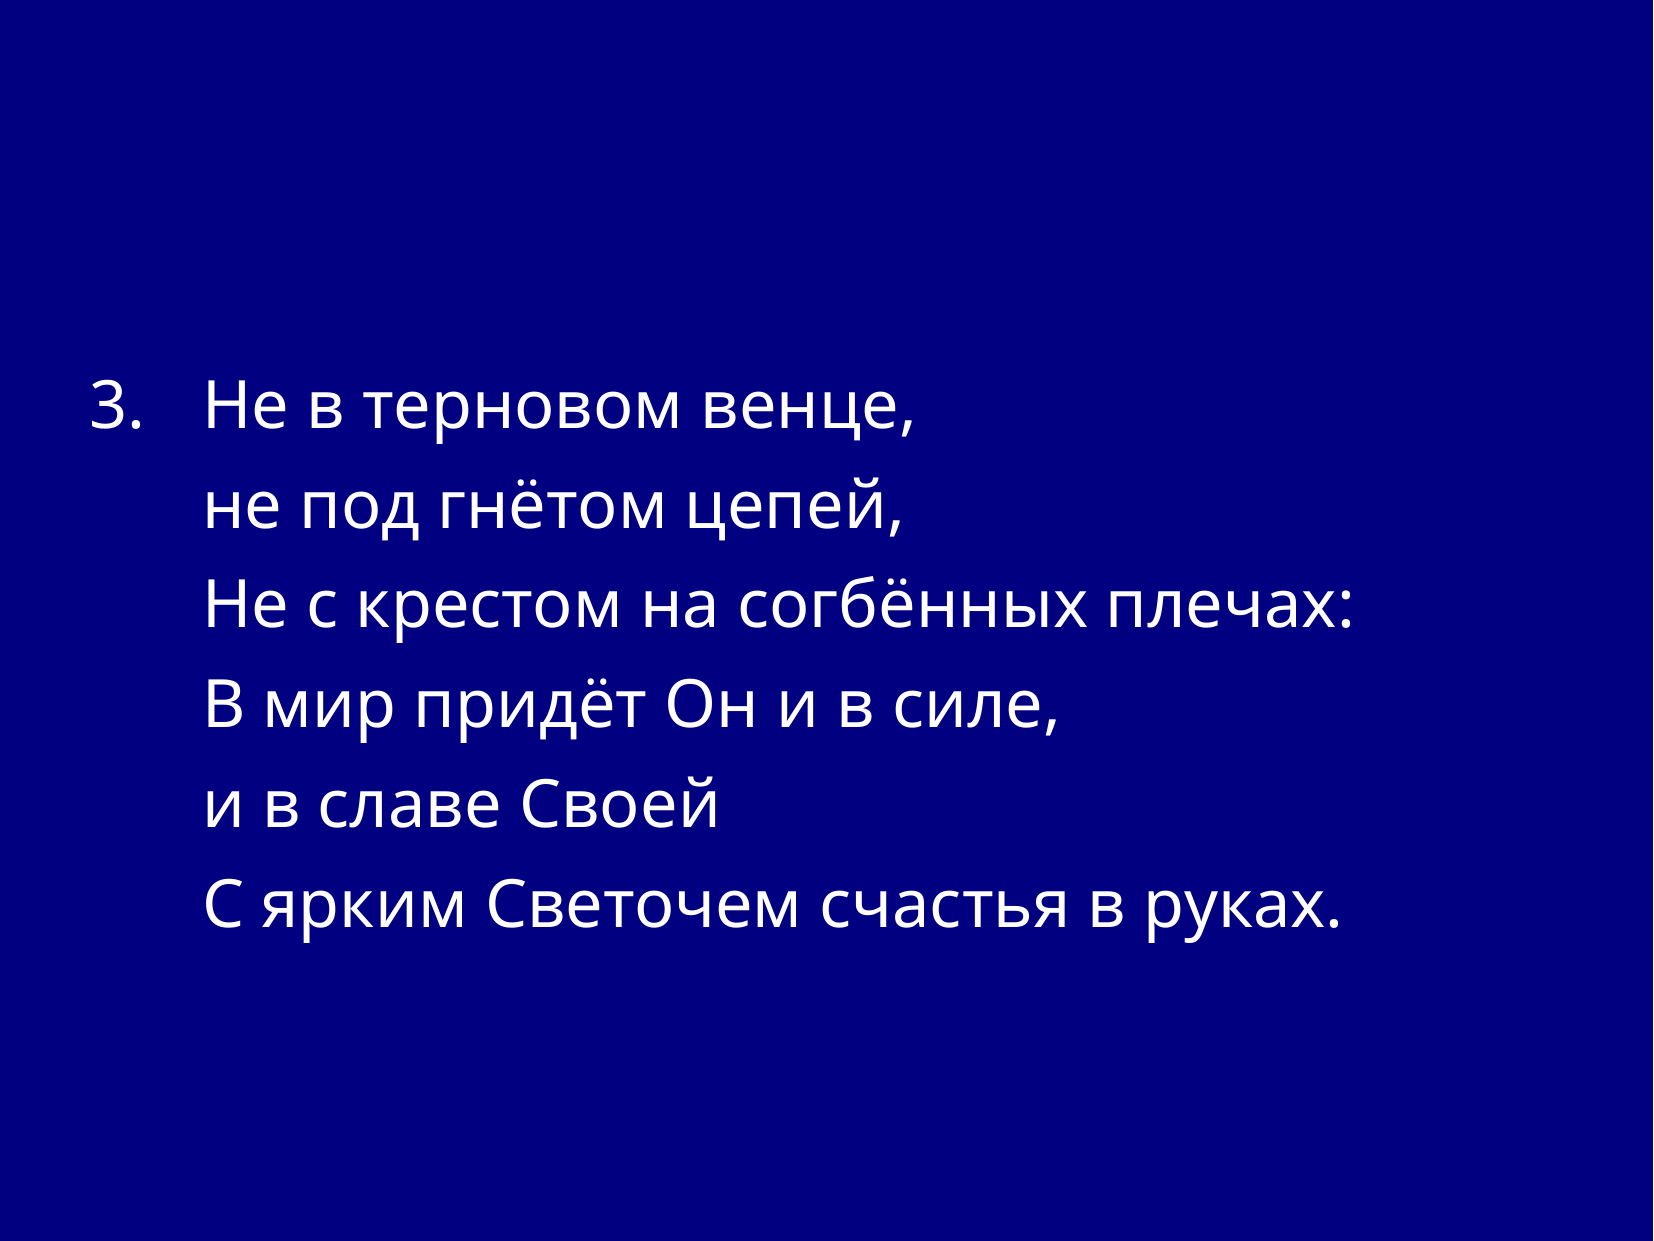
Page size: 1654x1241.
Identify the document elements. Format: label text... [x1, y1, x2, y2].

text_box 3. Не в терновом венце, не под гнётом цепей, Не с крестом на согбённых плечах: В мир придёт Он и в силе, и в славе Своей С ярким Светочем счастья в руках. [75, 150, 1576, 1163]
